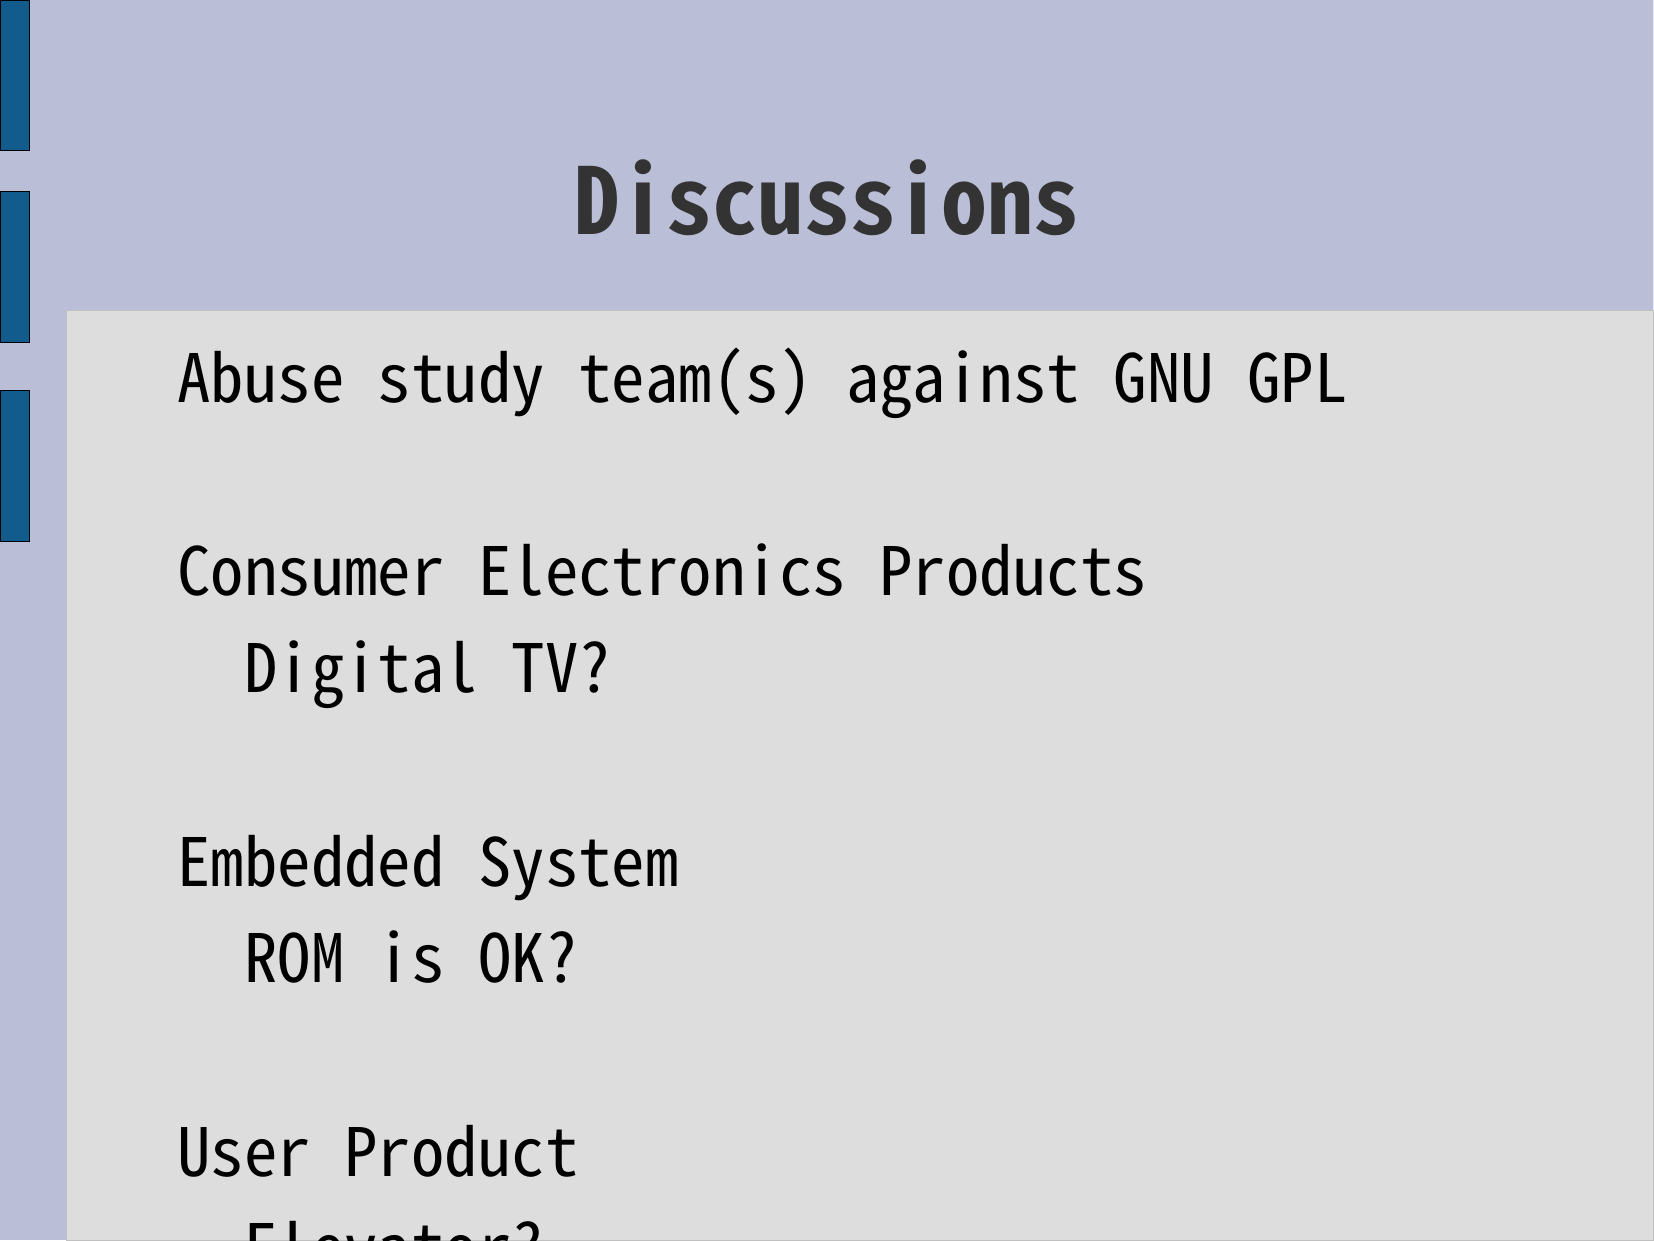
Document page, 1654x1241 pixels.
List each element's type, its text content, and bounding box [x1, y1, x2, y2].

list Abuse study team(s) against GNU GPL Consumer Electronics Products Digital TV? Embedded System ROM is OK? User Product Elevator? Who is "User"? 情報システムと社会 [59, 324, 1625, 1241]
title Discussions [121, 91, 1534, 299]
